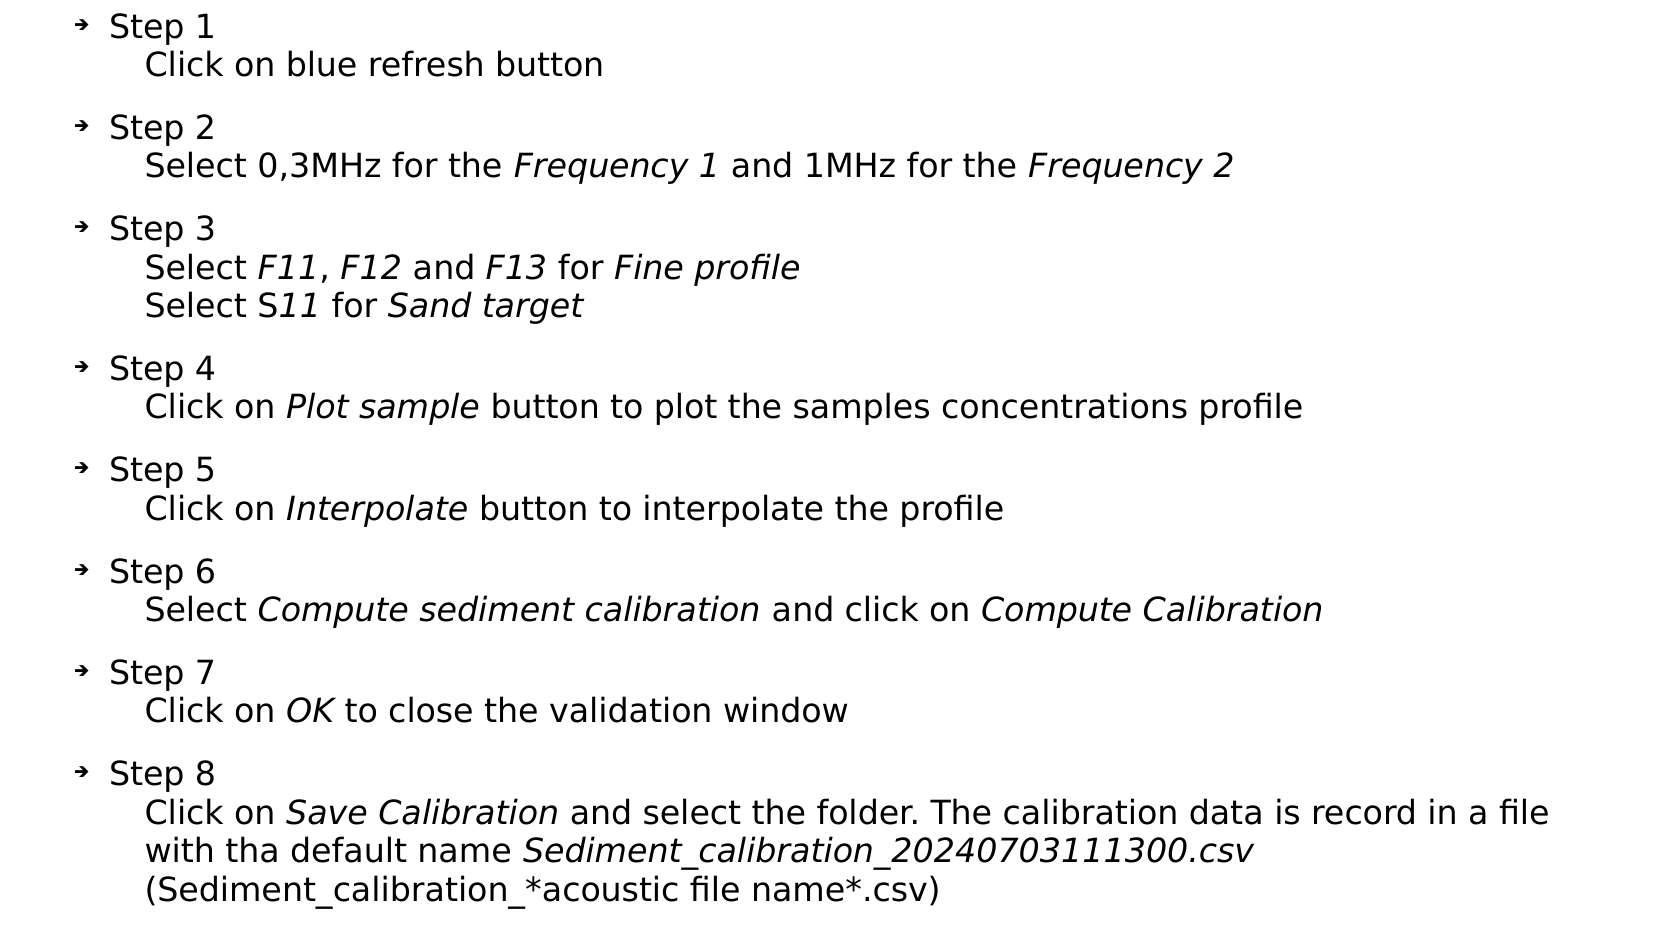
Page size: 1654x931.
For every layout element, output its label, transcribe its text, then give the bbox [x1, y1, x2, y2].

text_box Step 1 Click on blue refresh button Step 2 Select 0,3MHz for the Frequency 1 and 1MHz for the Frequency 2 Step 3 Select F11, F12 and F13 for Fine profile Select S11 for Sand target Step 4 Click on Plot sample button to plot the samples concentrations profile Step 5 Click on Interpolate button to interpolate the profile Step 6 Select Compute sediment calibration and click on Compute Calibration Step 7 Click on OK to close the validation window Step 8 Click on Save Calibration and select the folder. The calibration data is record in a file with tha default name Sediment_calibration_20240703111300.csv (Sediment_calibration_*acoustic file name*.csv) [59, 0, 1595, 931]
